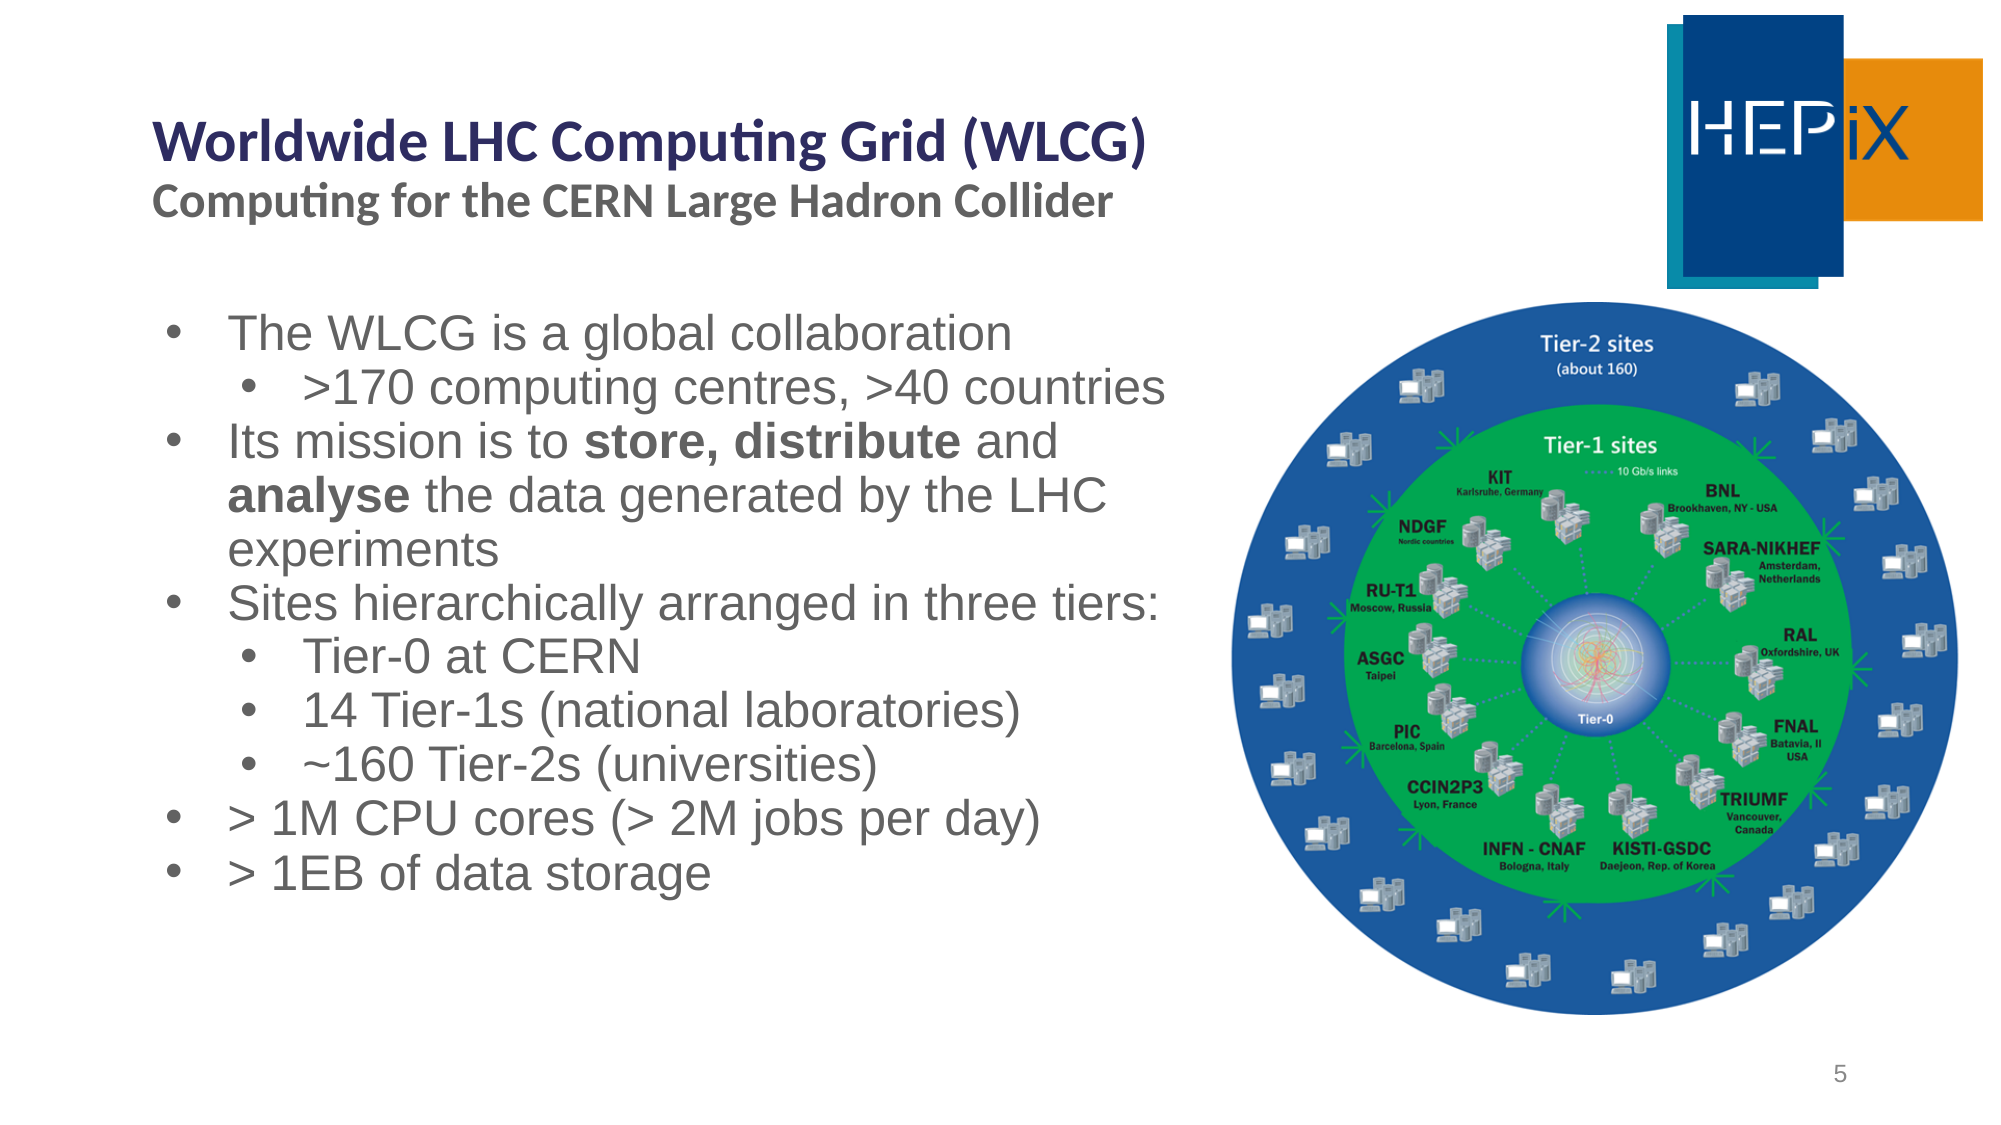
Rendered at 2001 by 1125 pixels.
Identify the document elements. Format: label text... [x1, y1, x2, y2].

picture [1215, 302, 1975, 1015]
slide_number <number> [1412, 1042, 1863, 1103]
picture [1667, 15, 1983, 289]
title Worldwide LHC Computing Grid (WLCG) Computing for the CERN Large Hadron Collider [137, 59, 1863, 278]
list The WLCG is a global collaboration >170 computing centres, >40 countries Its mission is to store, distribute and analyse the data generated by the LHC experiments Sites hierarchically arranged in three tiers: Tier-0 at CERN 14 Tier-1s (national laboratories) ~160 Tier-2s (universities) > 1M CPU cores (> 2M jobs per day) > 1EB of data storage [137, 299, 1191, 1014]
